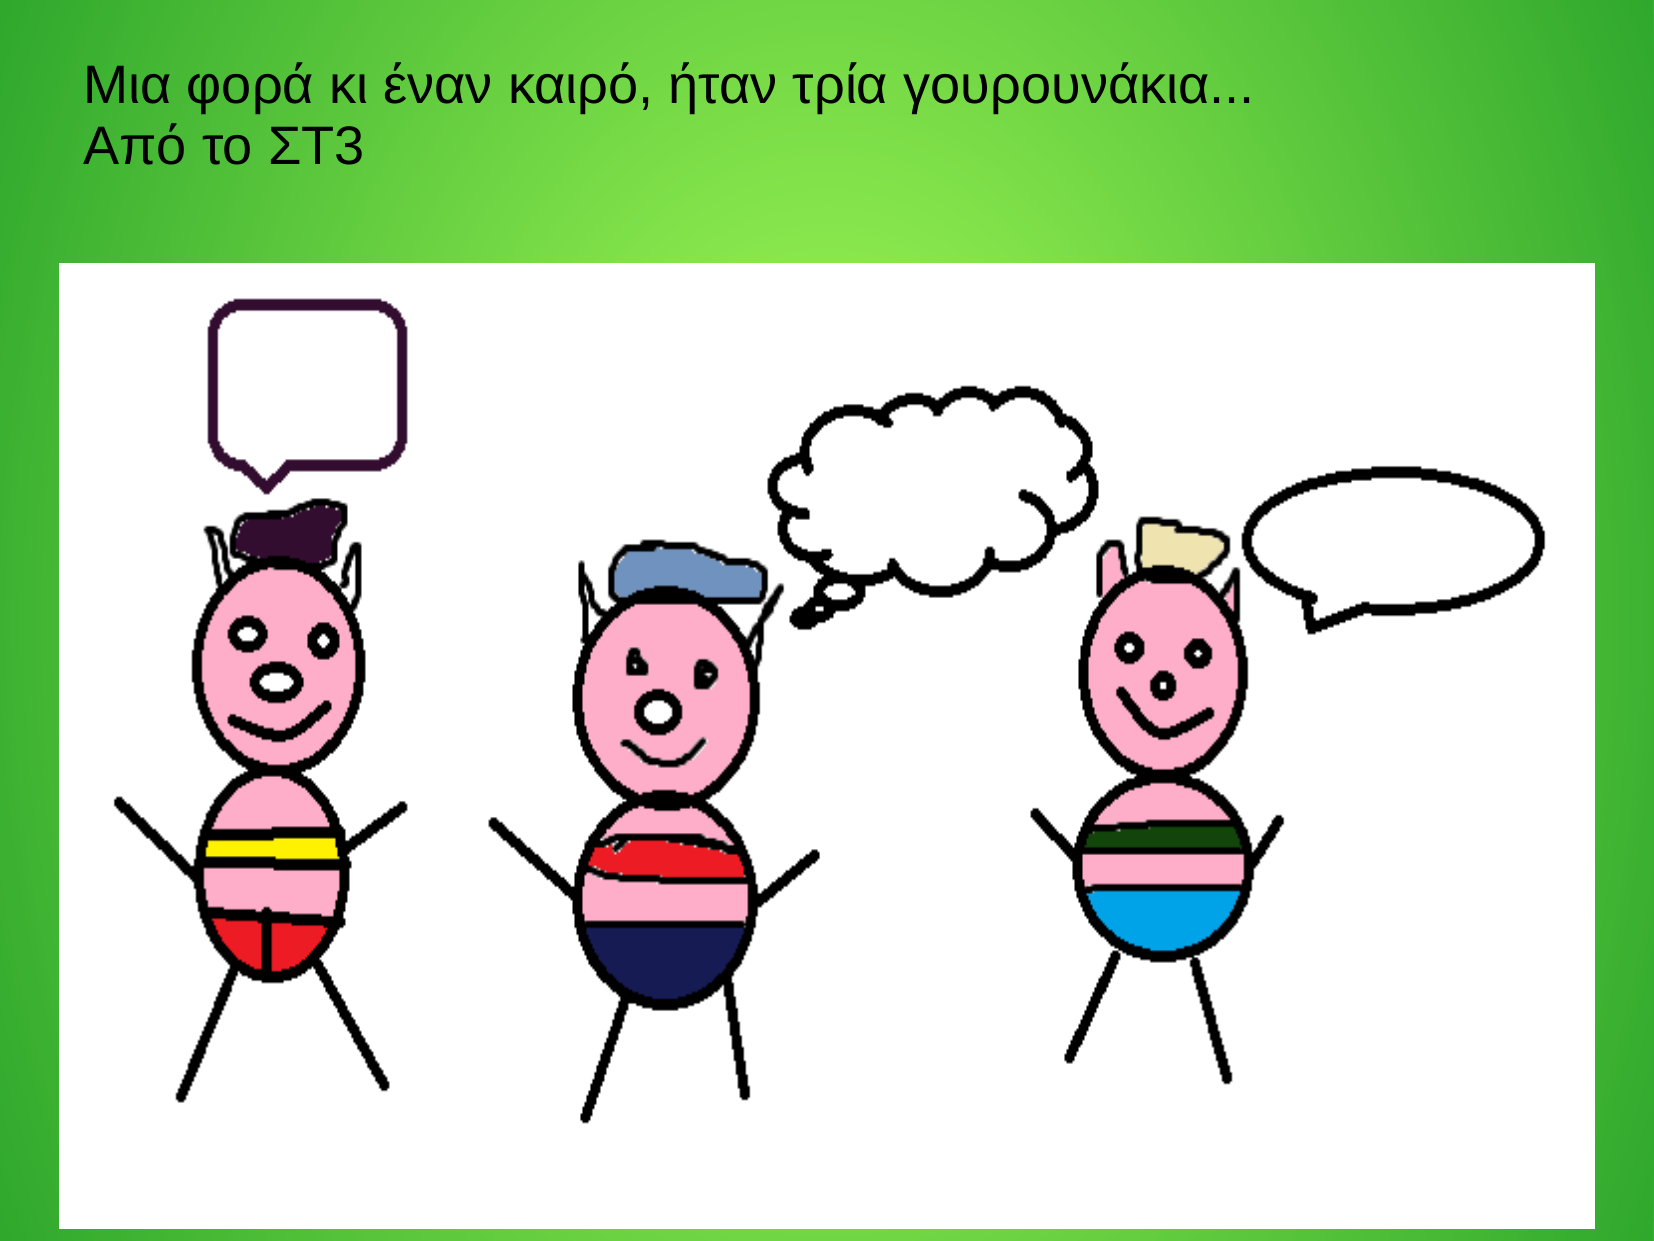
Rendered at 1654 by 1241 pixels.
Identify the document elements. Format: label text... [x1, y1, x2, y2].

picture [59, 263, 1595, 1229]
text_box Μια φορά κι έναν καιρό, ήταν τρία γουρουνάκια... Από το ΣΤ3 [68, 47, 1536, 225]
